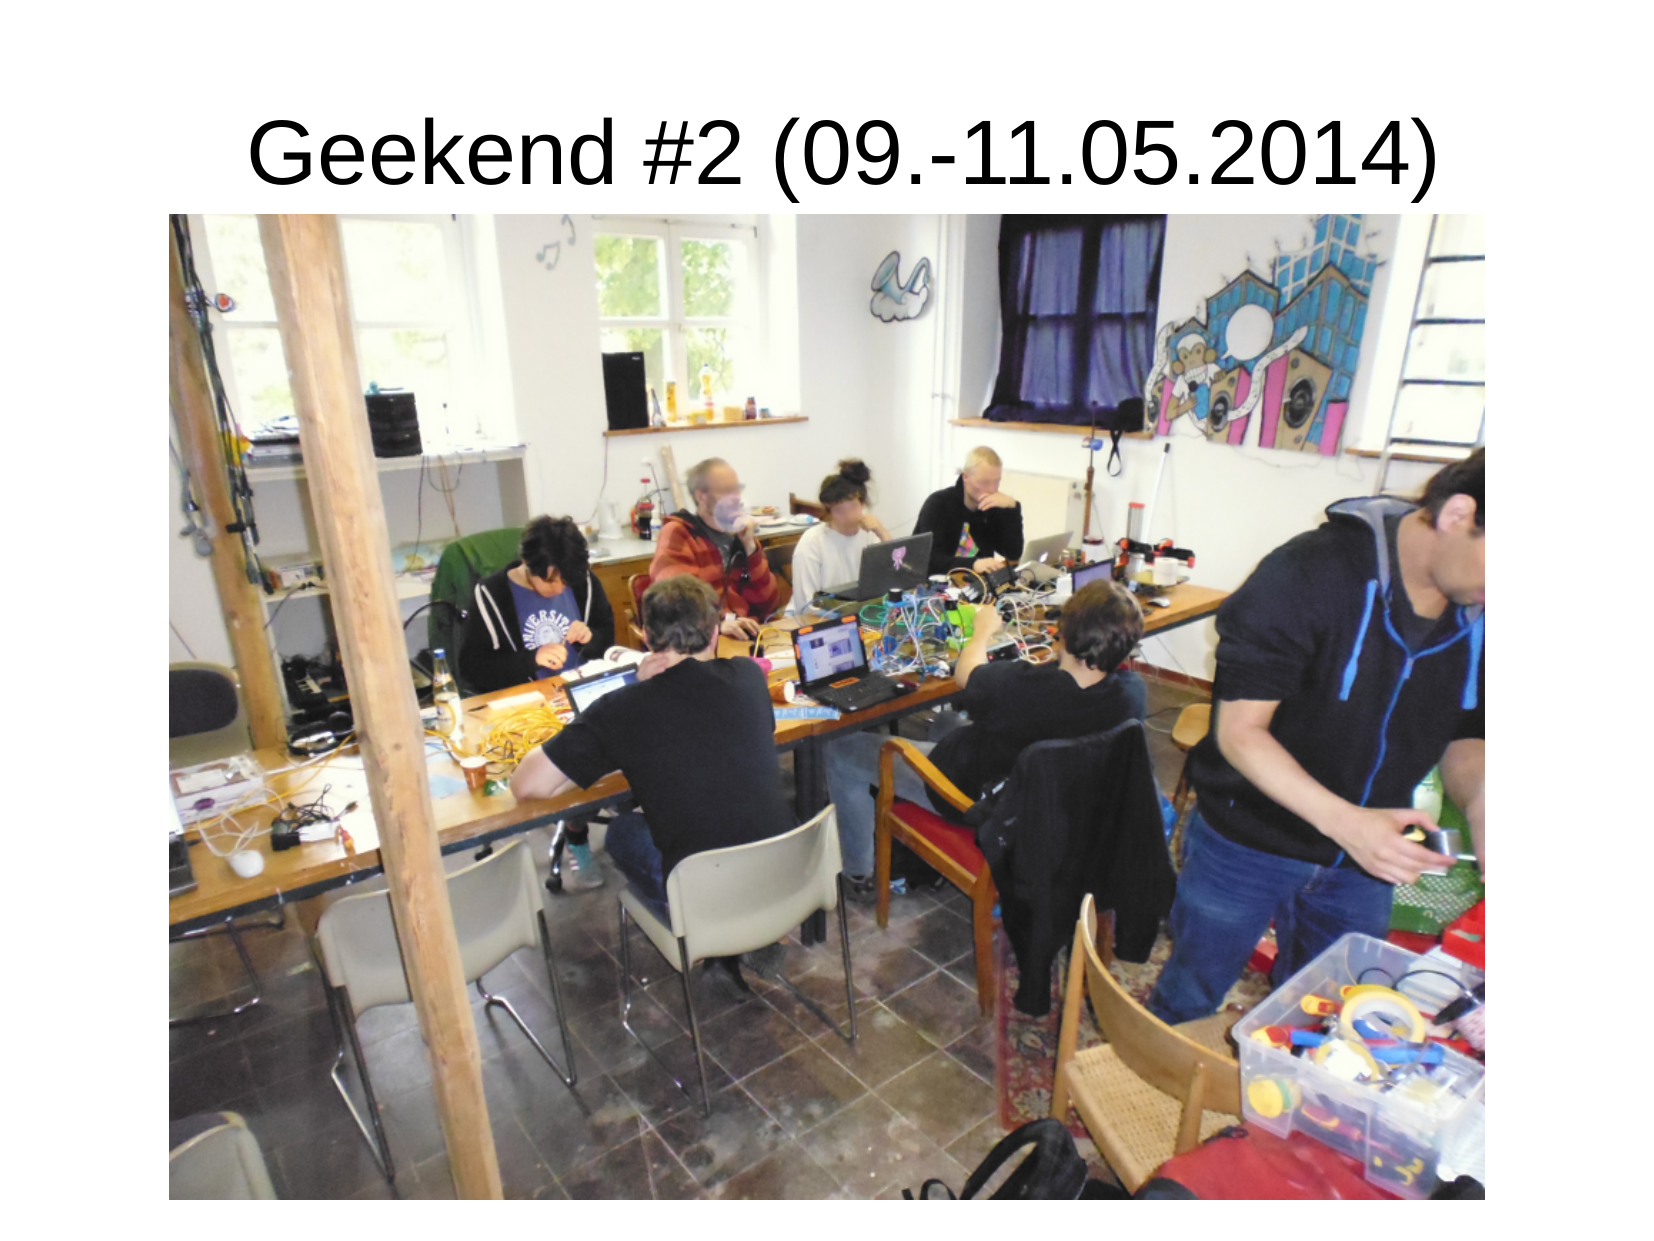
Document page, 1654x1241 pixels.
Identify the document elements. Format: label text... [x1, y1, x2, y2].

picture [169, 214, 1485, 1201]
title Geekend #2 (09.-11.05.2014) [82, 49, 1571, 257]
